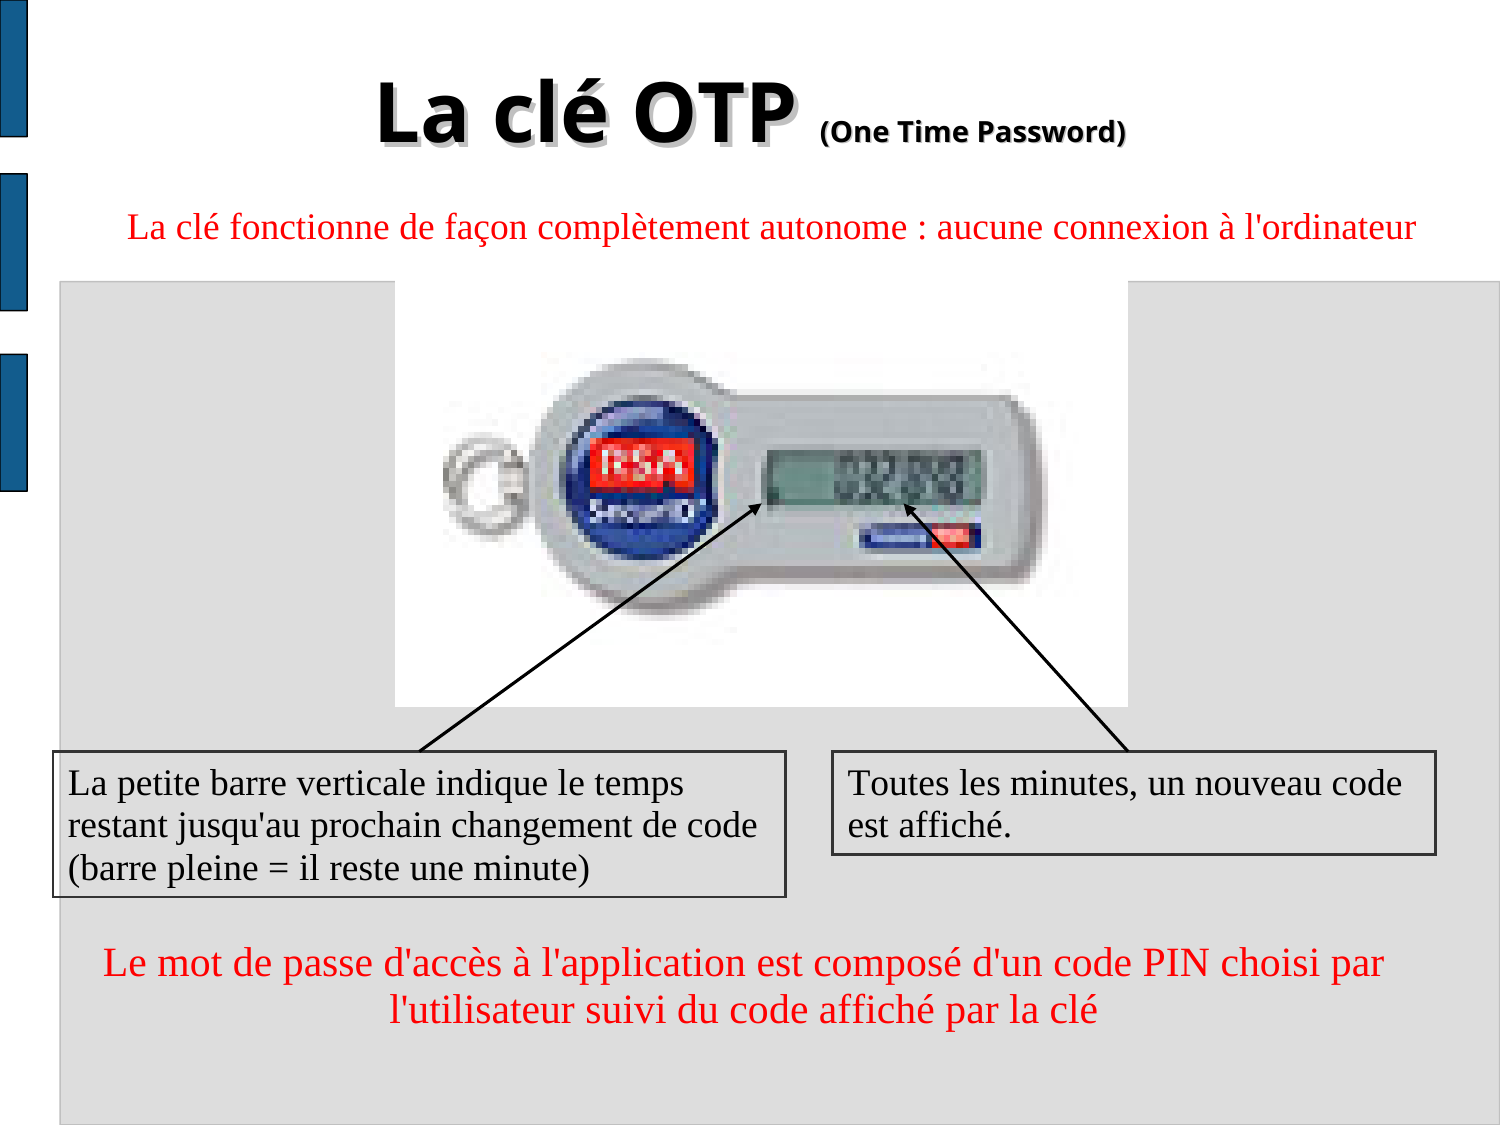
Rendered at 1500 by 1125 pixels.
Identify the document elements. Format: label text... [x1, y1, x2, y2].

text_box La clé OTP (One Time Password) [112, 42, 1388, 175]
text_box La petite barre verticale indique le temps restant jusqu'au prochain changement de code (barre pleine = il reste une minute) [53, 751, 786, 897]
picture [395, 257, 1128, 708]
text_box Toutes les minutes, un nouveau code est affiché. [832, 751, 1436, 855]
text_box Le mot de passe d'accès à l'application est composé d'un code PIN choisi par l'utilisateur suivi du code affiché par la clé [53, 928, 1436, 1042]
text_box La clé fonctionne de façon complètement autonome : aucune connexion à l'ordinateur [112, 196, 1436, 257]
